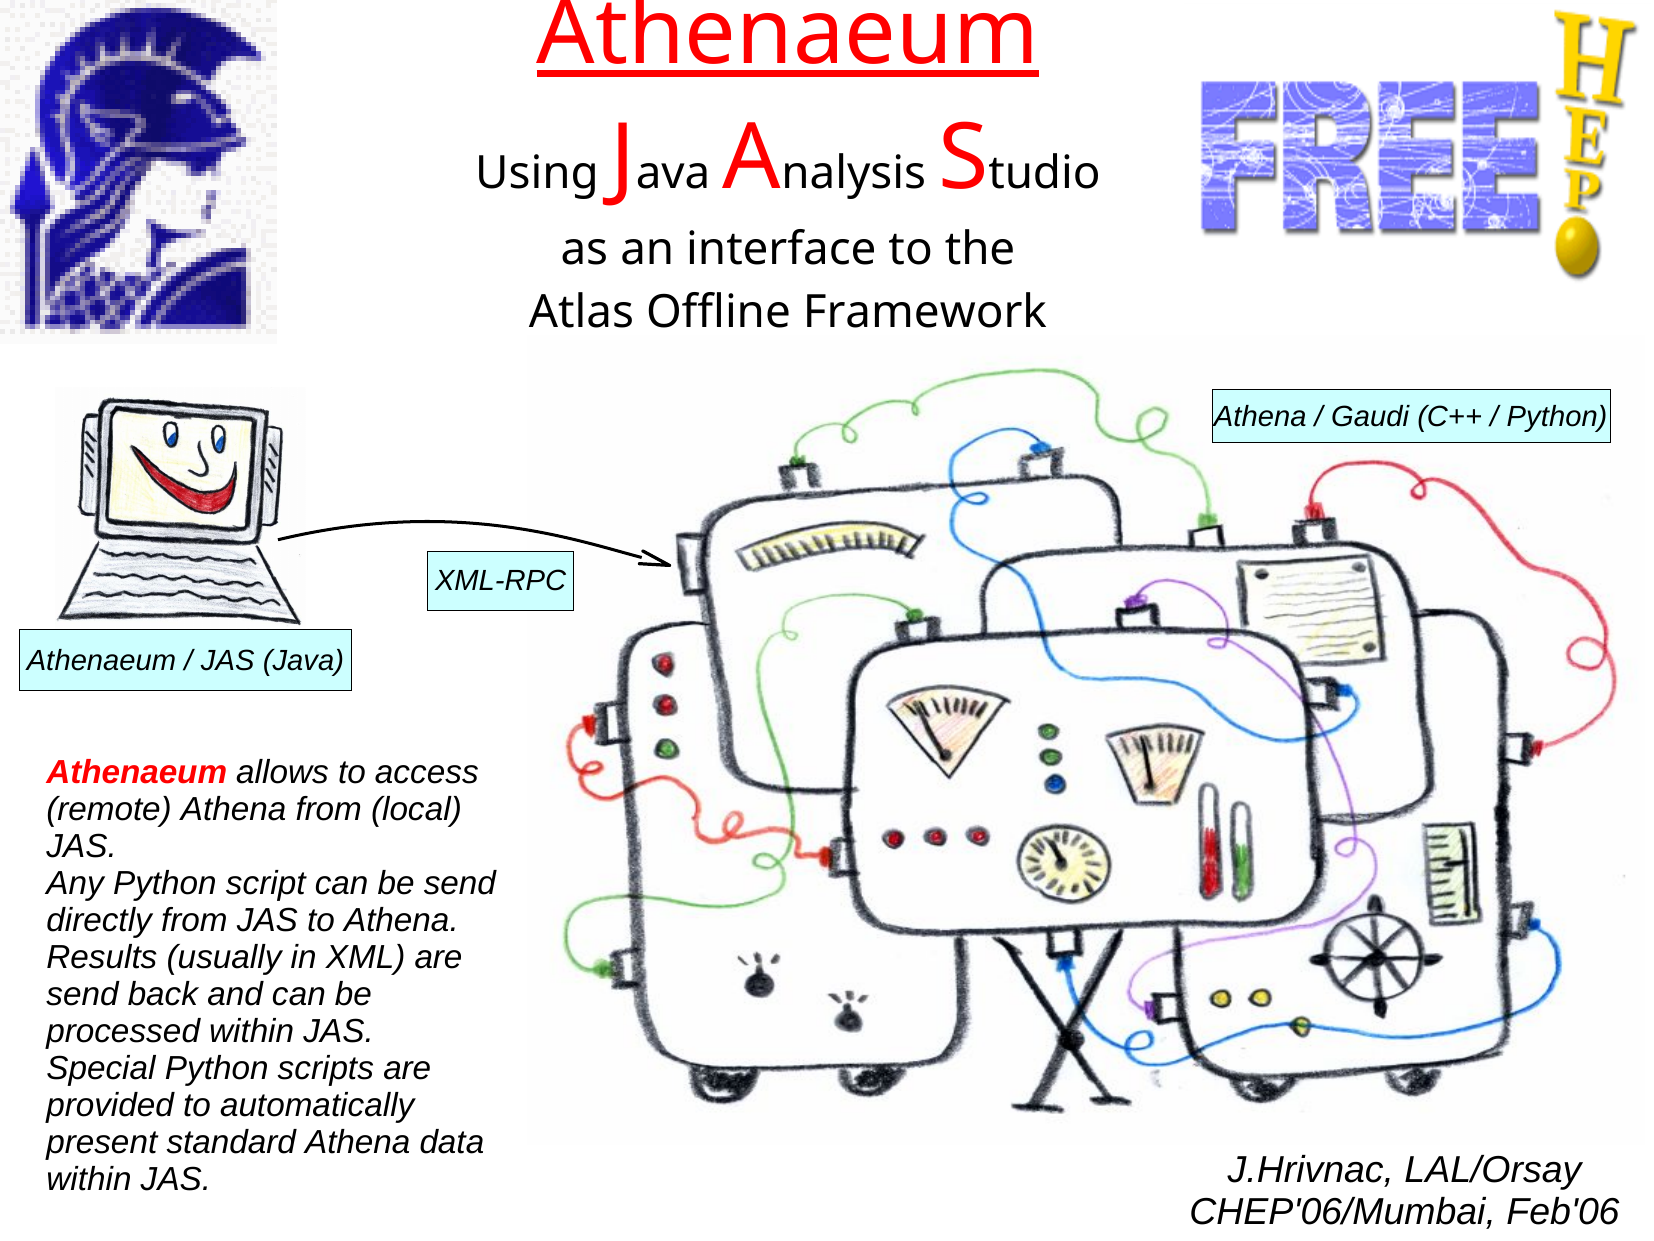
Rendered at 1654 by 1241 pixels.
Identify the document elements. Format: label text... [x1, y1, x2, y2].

picture [527, 335, 1645, 1145]
picture [55, 387, 306, 629]
text_box Athenaeum / JAS (Java) [19, 629, 352, 691]
text_box Athena / Gaudi (C++ / Python) [1212, 389, 1611, 443]
picture [1184, 2, 1651, 292]
text_box J.Hrivnac, LAL/Orsay CHEP'06/Mumbai, Feb'06 [1174, 1145, 1637, 1241]
picture [0, 0, 277, 344]
title Athenaeum Using Java Analysis Studio as an interface to the Atlas Offline Framework [82, 0, 1494, 307]
text_box XML-RPC [427, 551, 574, 611]
text_box Athenaeum allows to access (remote) Athena from (local) JAS. Any Python script can be send directly from JAS to Athena. Results (usually in XML) are send back and can be processed within JAS. Special Python scripts are provided to automatically present standard Athena data within JAS. [31, 745, 539, 1205]
